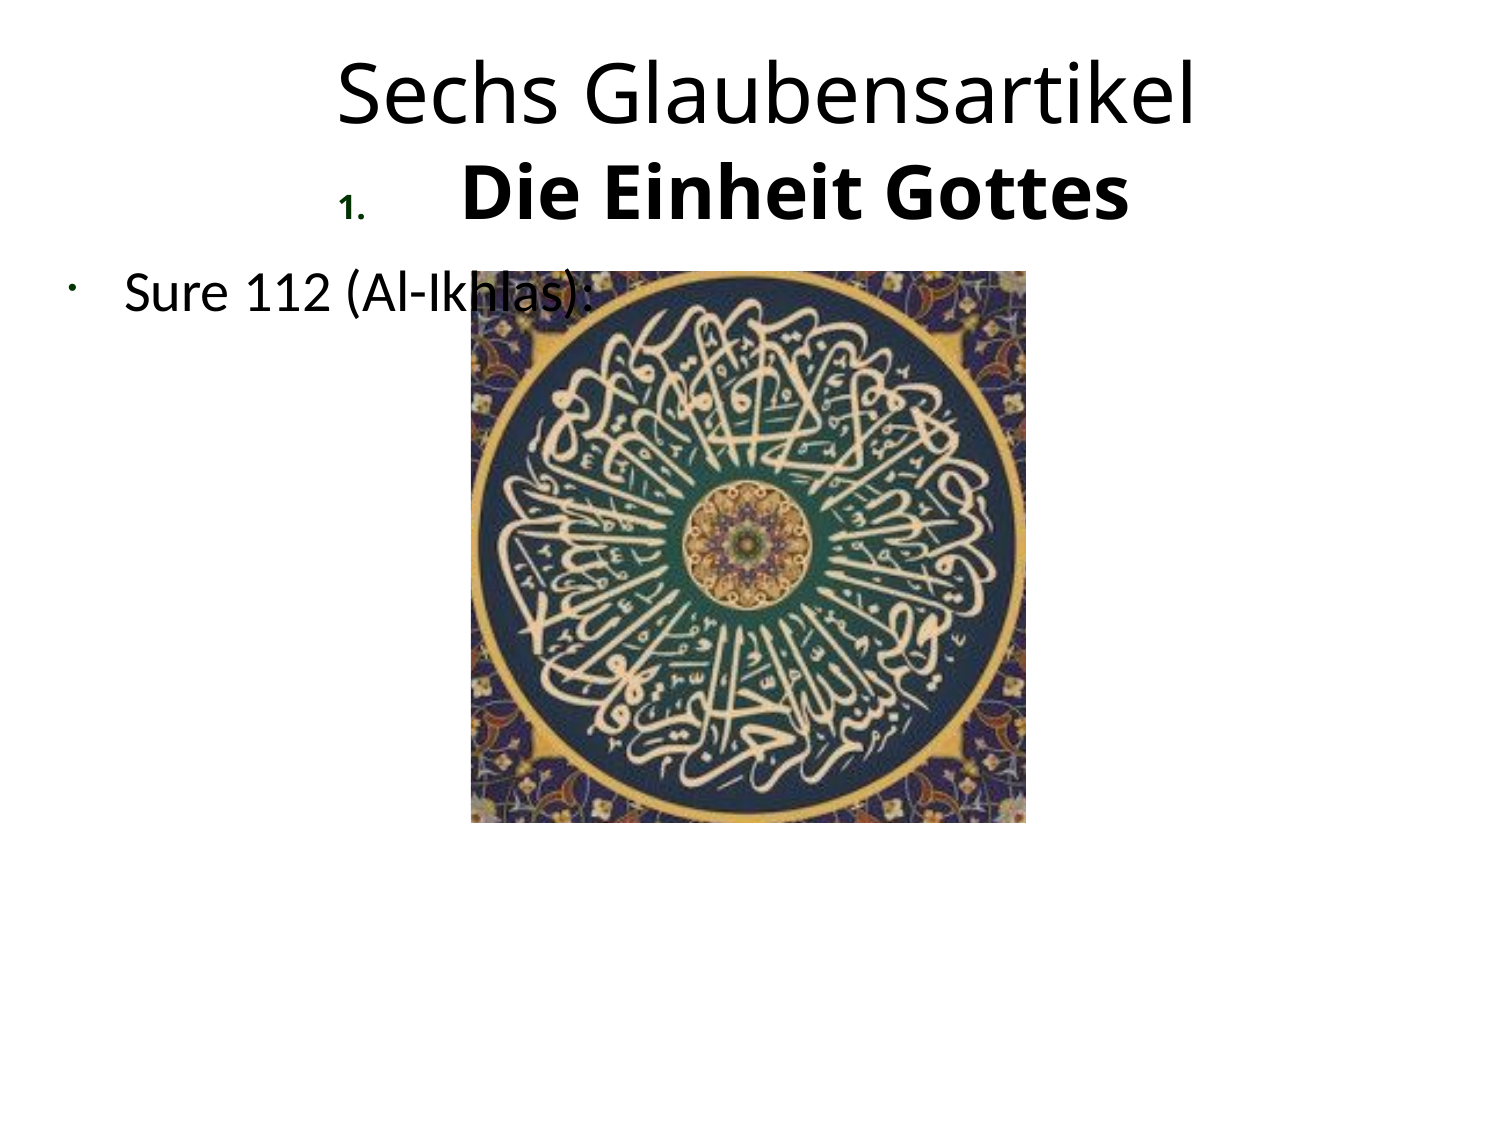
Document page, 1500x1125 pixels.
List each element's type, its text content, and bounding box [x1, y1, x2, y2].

title Sechs Glaubensartikel [147, 32, 1388, 236]
text_box Die Einheit Gottes [322, 137, 1147, 243]
list Sure 112 (Al-Ikhlas): [53, 245, 1412, 988]
